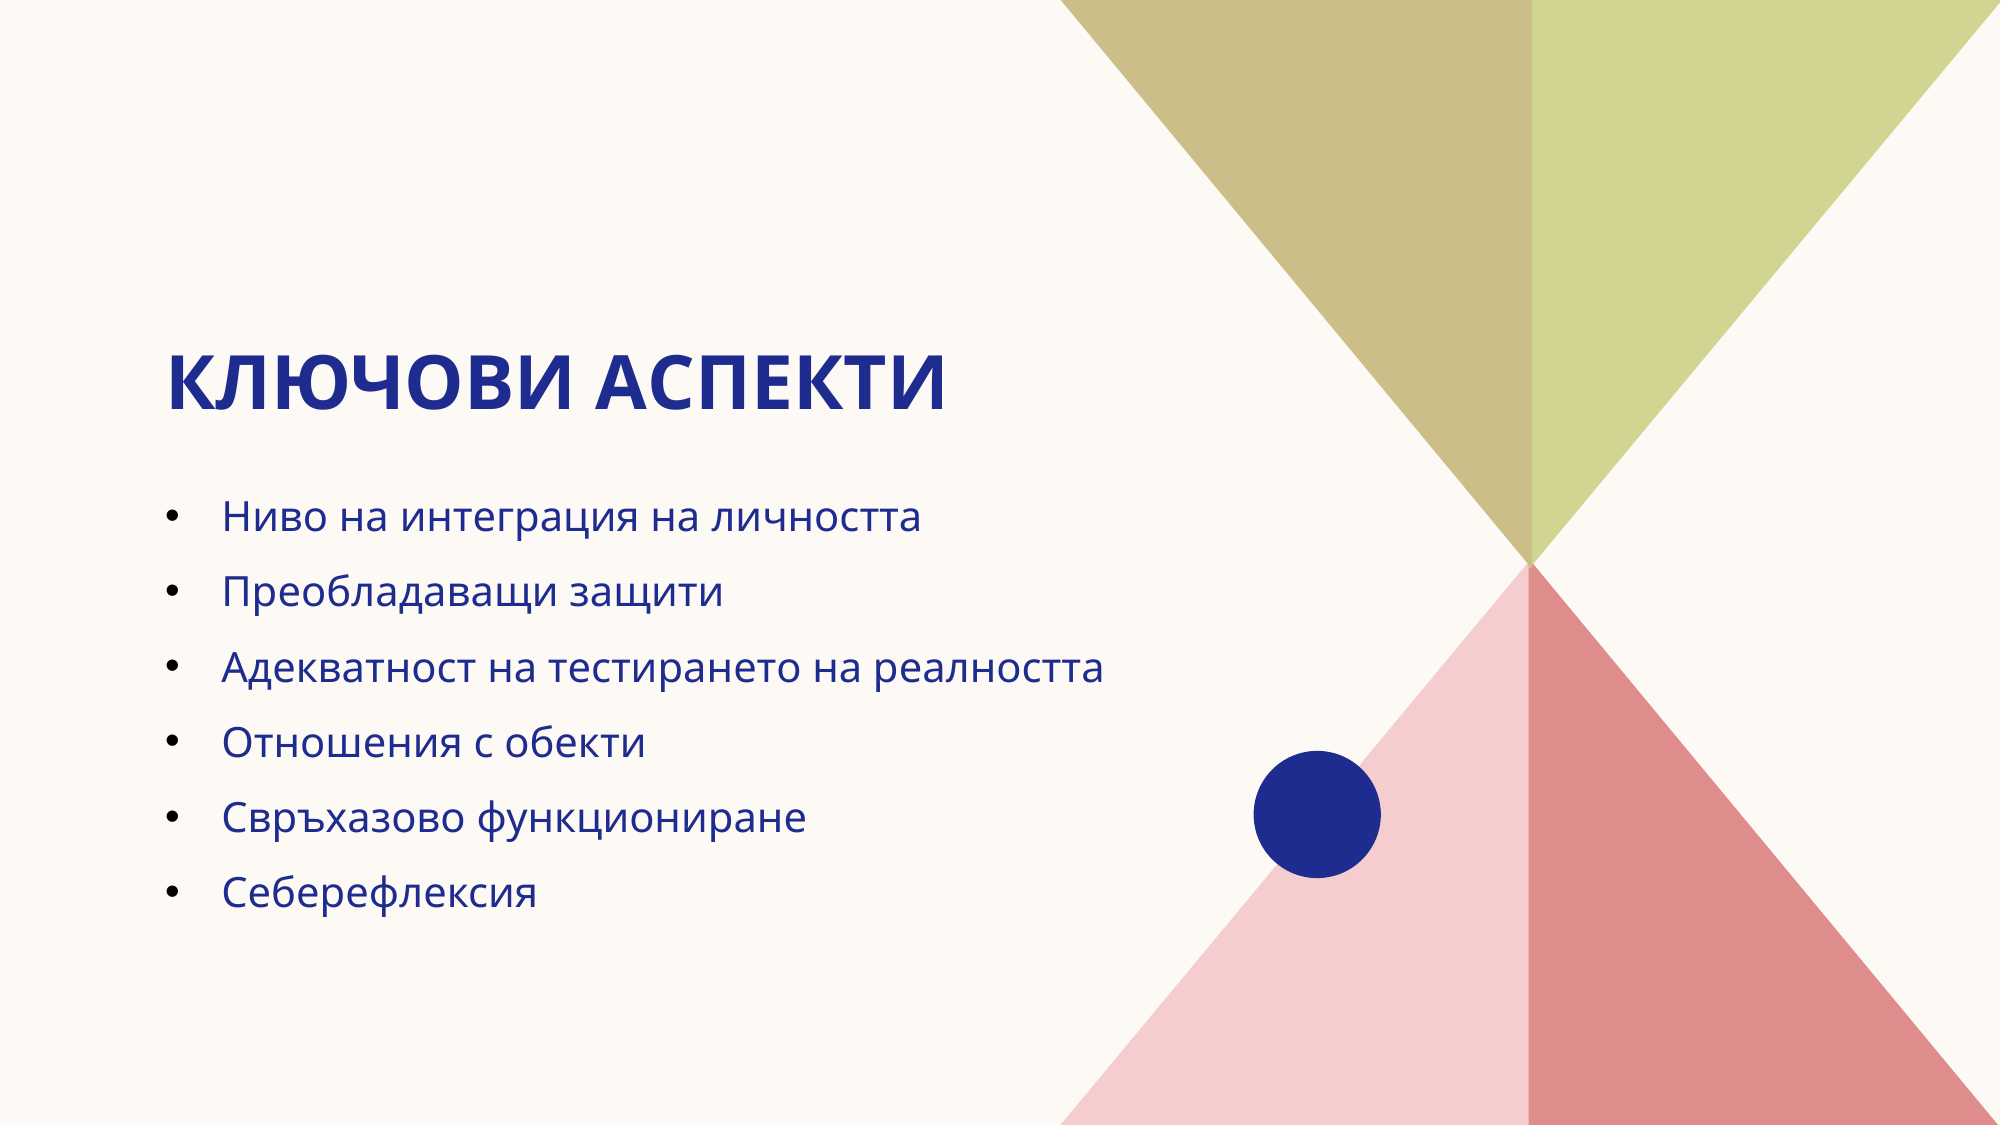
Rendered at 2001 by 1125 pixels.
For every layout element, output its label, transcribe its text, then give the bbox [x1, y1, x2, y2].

list Ниво на интеграция на личността Преобладаващи защити Адекватност на тестирането на реалността Отношения с обекти Свръхазово функциониране Себерефлексия [150, 464, 1231, 992]
title Ключови аспекти [150, 173, 1231, 425]
